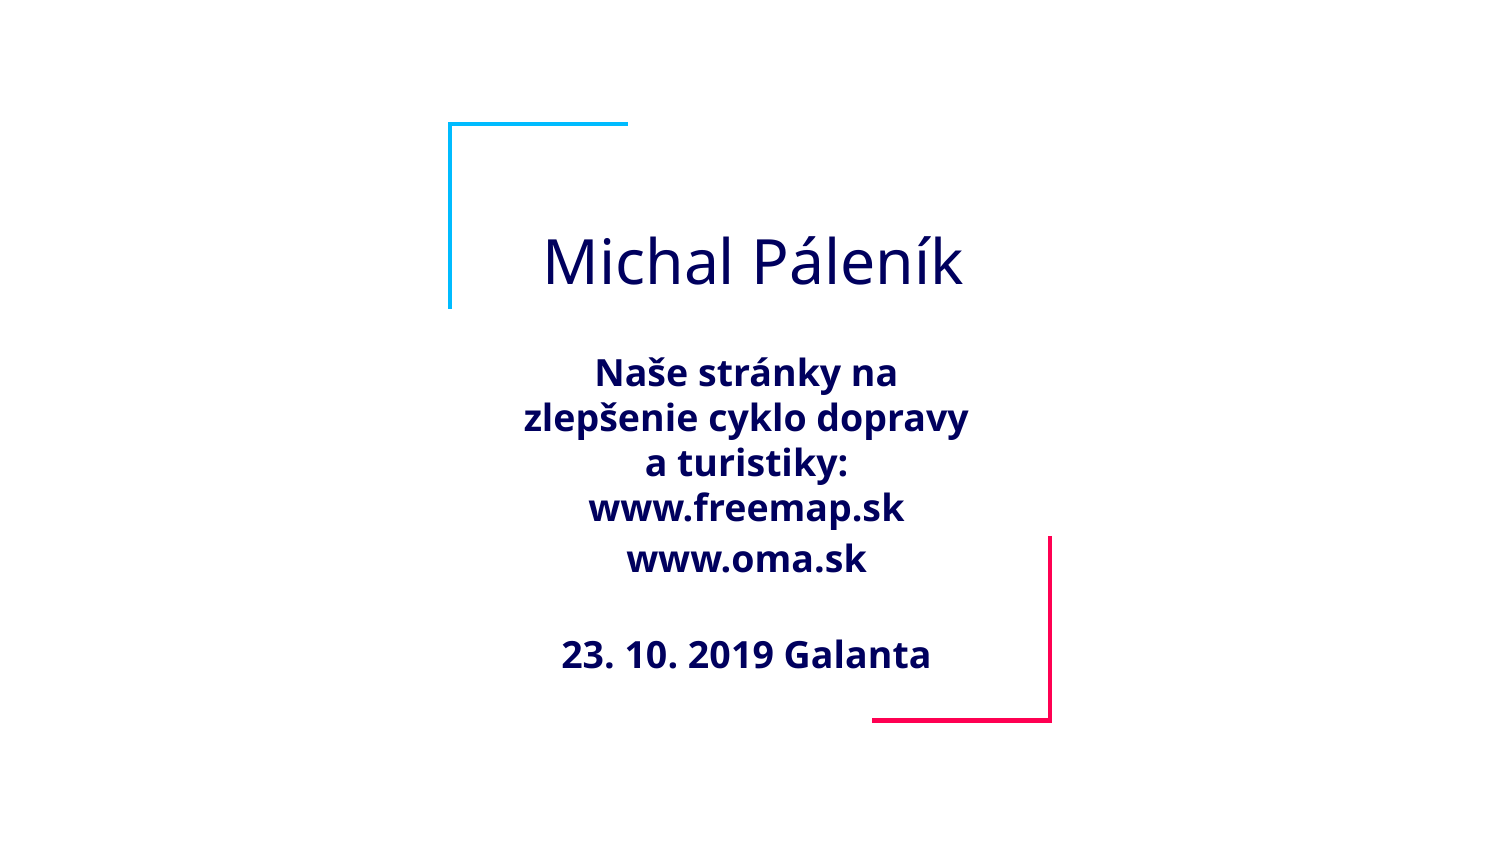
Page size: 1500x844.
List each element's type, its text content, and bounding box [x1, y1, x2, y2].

title Michal Páleník [502, 200, 1004, 312]
subtitle Naše stránky na zlepšenie cyklo dopravy a turistiky: www.freemap.sk www.oma.sk 23. 10. 2019 Galanta [496, 333, 998, 449]
